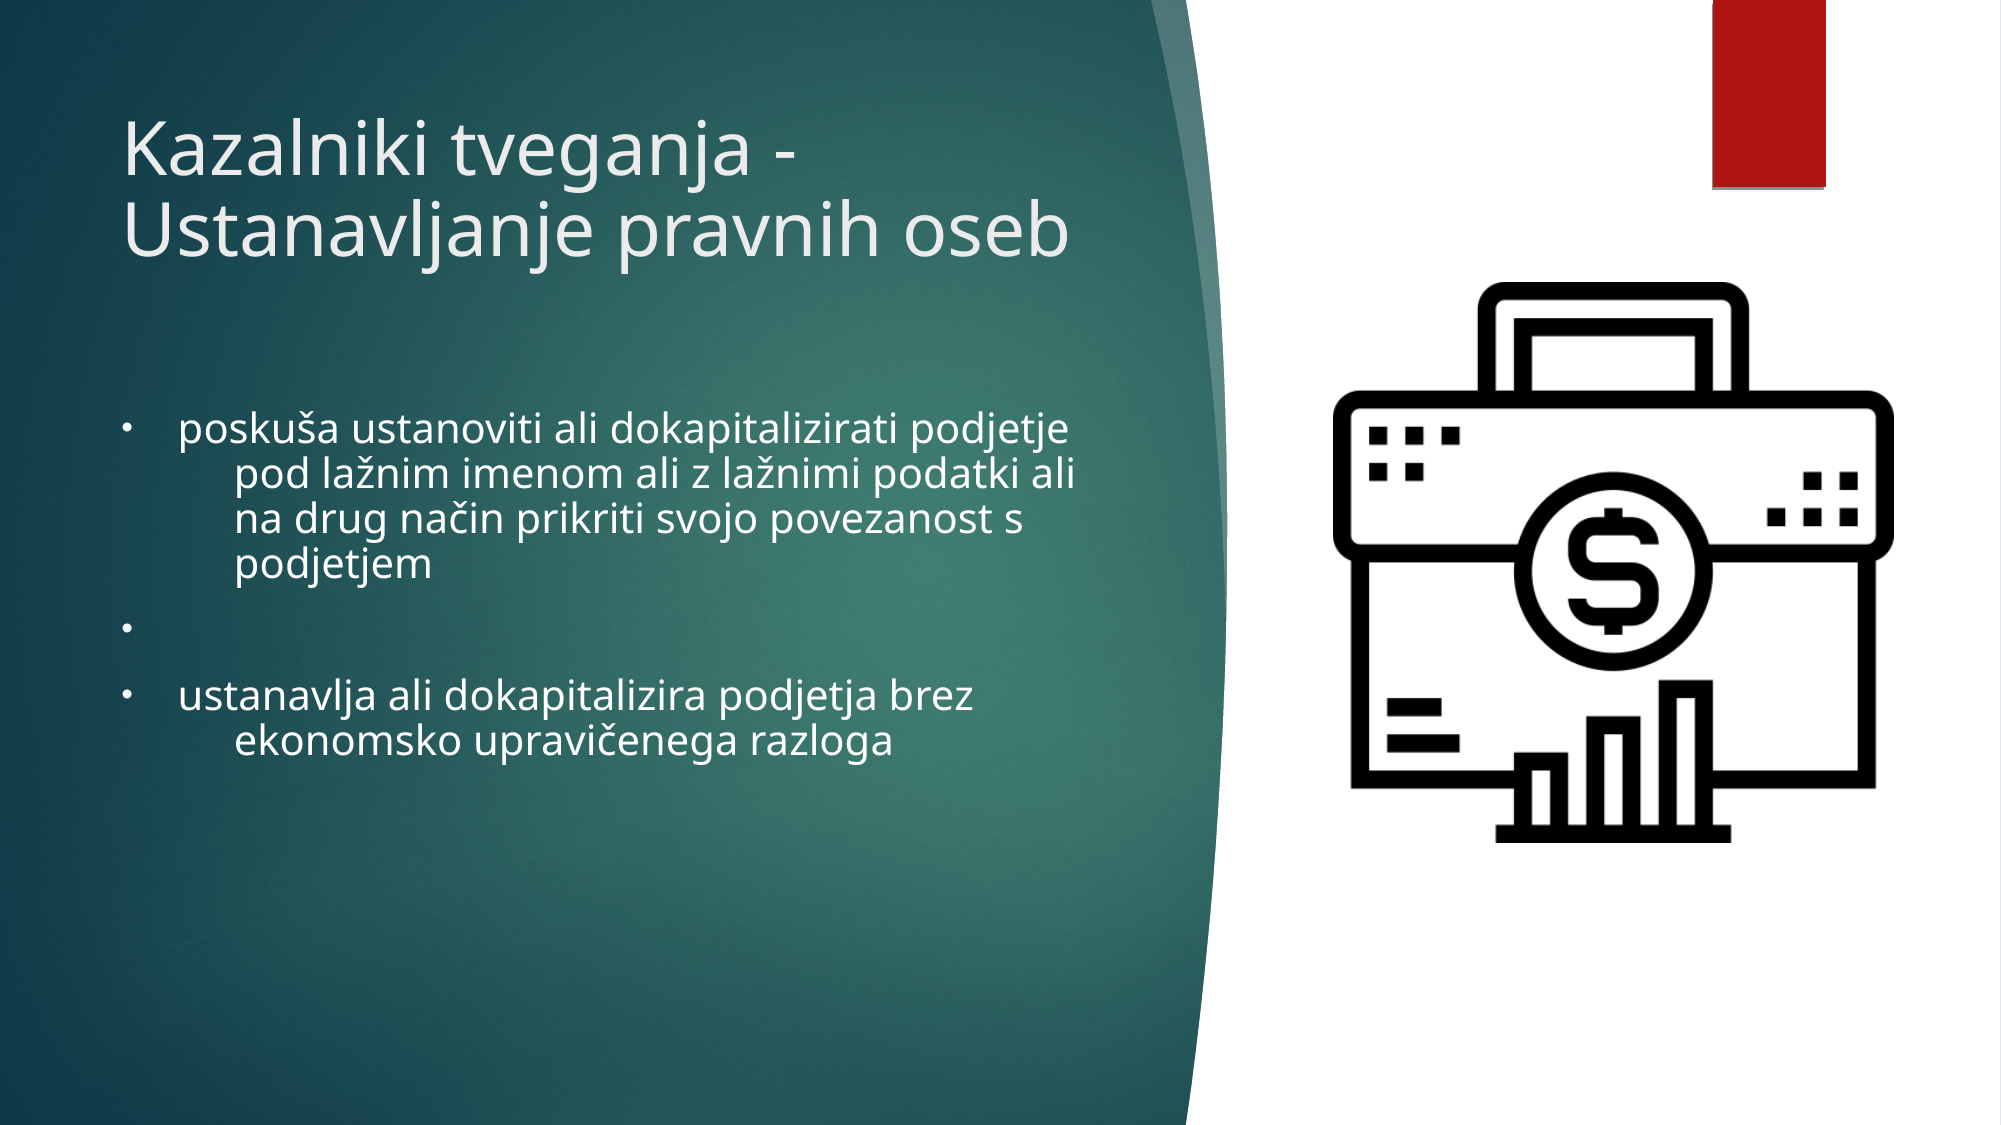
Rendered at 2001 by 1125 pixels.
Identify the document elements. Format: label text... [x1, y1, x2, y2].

picture [1333, 282, 1894, 843]
list poskuša ustanoviti ali dokapitalizirati podjetje pod lažnim imenom ali z lažnimi podatki ali na drug način prikriti svojo povezanost s podjetjem ustanavlja ali dokapitalizira podjetja brez ekonomsko upravičenega razloga [106, 399, 1122, 1021]
title Kazalniki tveganja - Ustanavljanje pravnih oseb [106, 103, 1122, 370]
text_box [0, 0, 2000, 1125]
